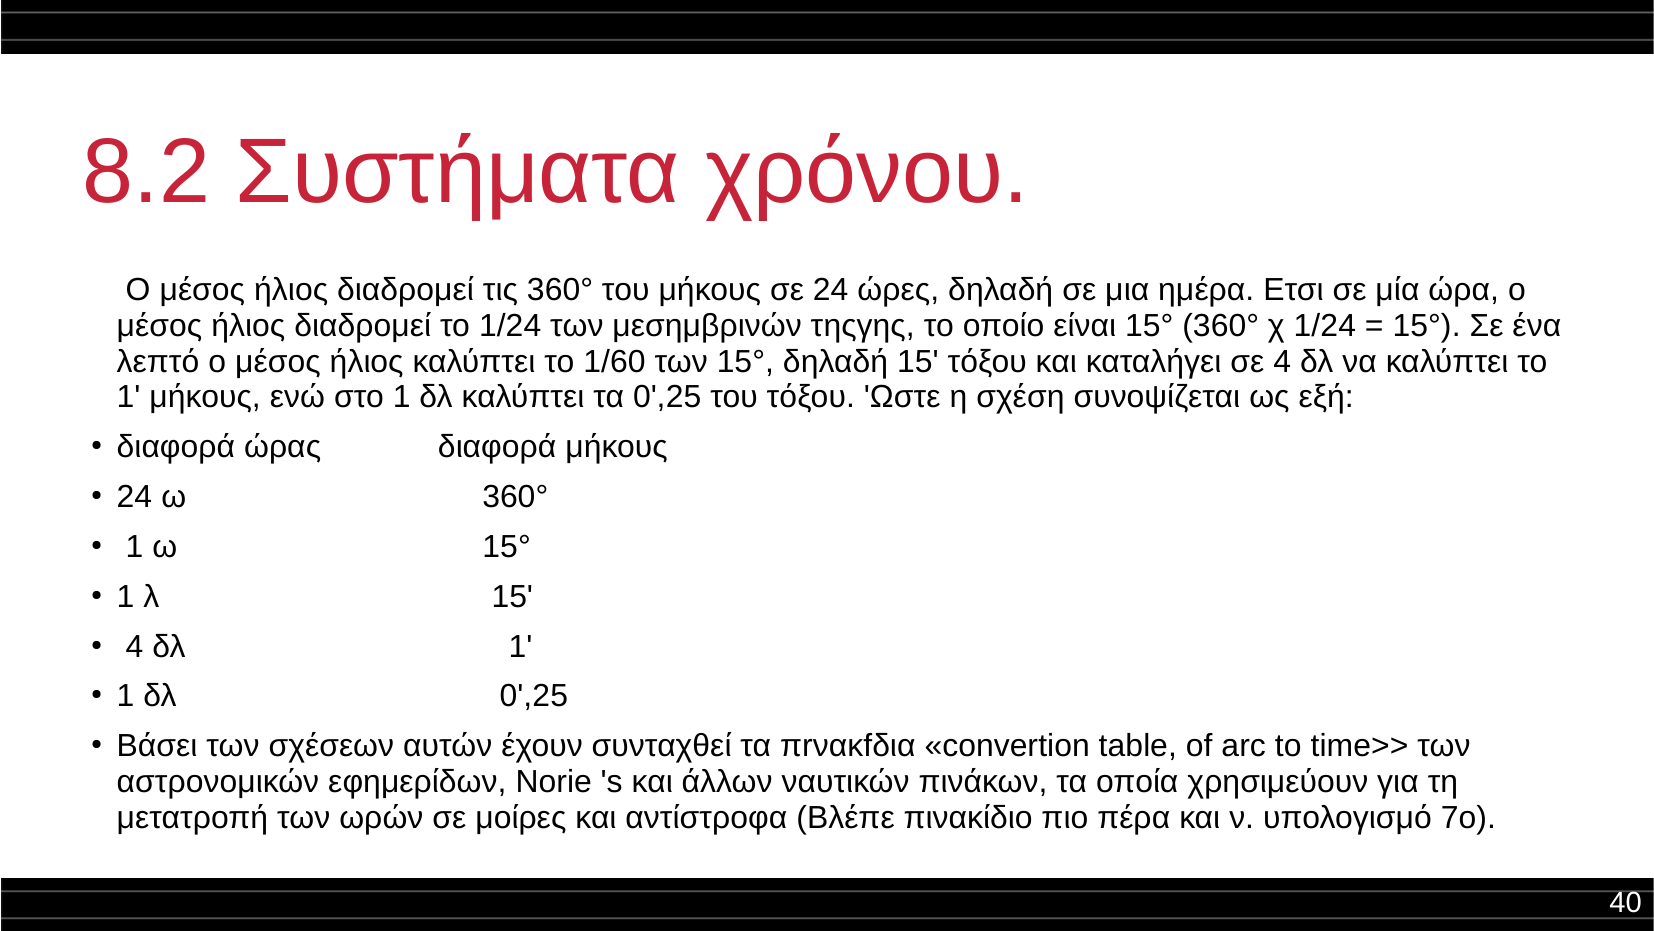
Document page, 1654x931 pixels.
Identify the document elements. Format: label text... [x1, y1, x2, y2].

picture [1, 878, 1654, 931]
picture [1, 0, 1654, 54]
list Ο μέσος ήλιος διαδρομεί τις 360° του μήκους σε 24 ώρες, δηλαδή σε μια ημέρα. Ετσι σε μία ώρα, ο μέσος ήλιος διαδρομεί το 1/24 των μεσημβρινών τηςγης, το οποίο είναι 15° (360° χ 1/24 = 15°). Σε ένα λεπτό ο μέσος ήλιος καλύπτει το 1/60 των 15°, δηλαδή 15' τόξου και καταλήγει σε 4 δλ να καλύπτει το 1' μήκους, ενώ στο 1 δλ καλύπτει τα 0',25 του τόξου. 'Ωστε η σχέση συνοψίζεται ως εξή: διαφορά ώρας διαφορά μήκους 24 ω 360° 1 ω 15° 1 λ 15' 4 δλ 1' 1 δλ 0',25 Βάσει των σχέσεων αυτών έχουν συνταχθεί τα πrνακfδια «convertion table, οf arc to time>> των αστρονομικών εφημερίδων, Norie 's και άλλων ναυτικών πινάκων, τα οποία χρησιμεύουν για τη μετατροπή των ωρών σε μοίρες και αντίστροφα (Βλέπε πινακίδιο πιο πέρα και ν. υπολογισμό 7ο). [82, 271, 1571, 851]
title 8.2 Συστήματα χρόνου. [82, 92, 1571, 249]
